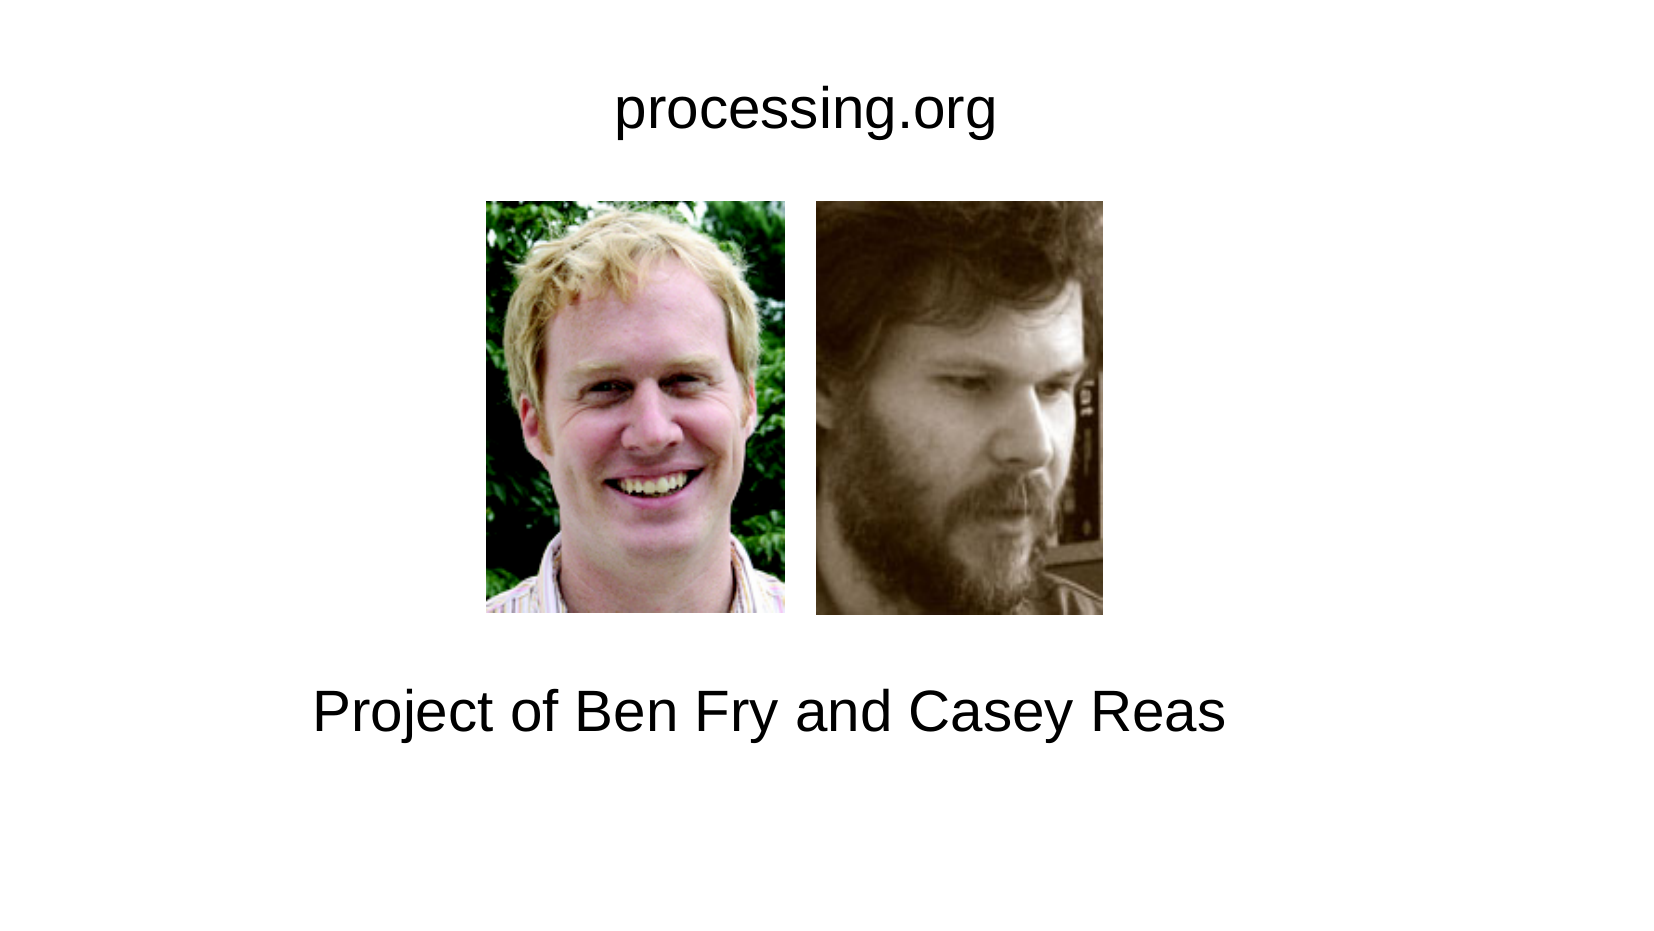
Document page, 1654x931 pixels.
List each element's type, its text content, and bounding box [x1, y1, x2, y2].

title Project of Ben Fry and Casey Reas [312, 676, 1315, 746]
title processing.org [531, 66, 1082, 151]
picture [486, 201, 785, 613]
picture [816, 201, 1103, 616]
